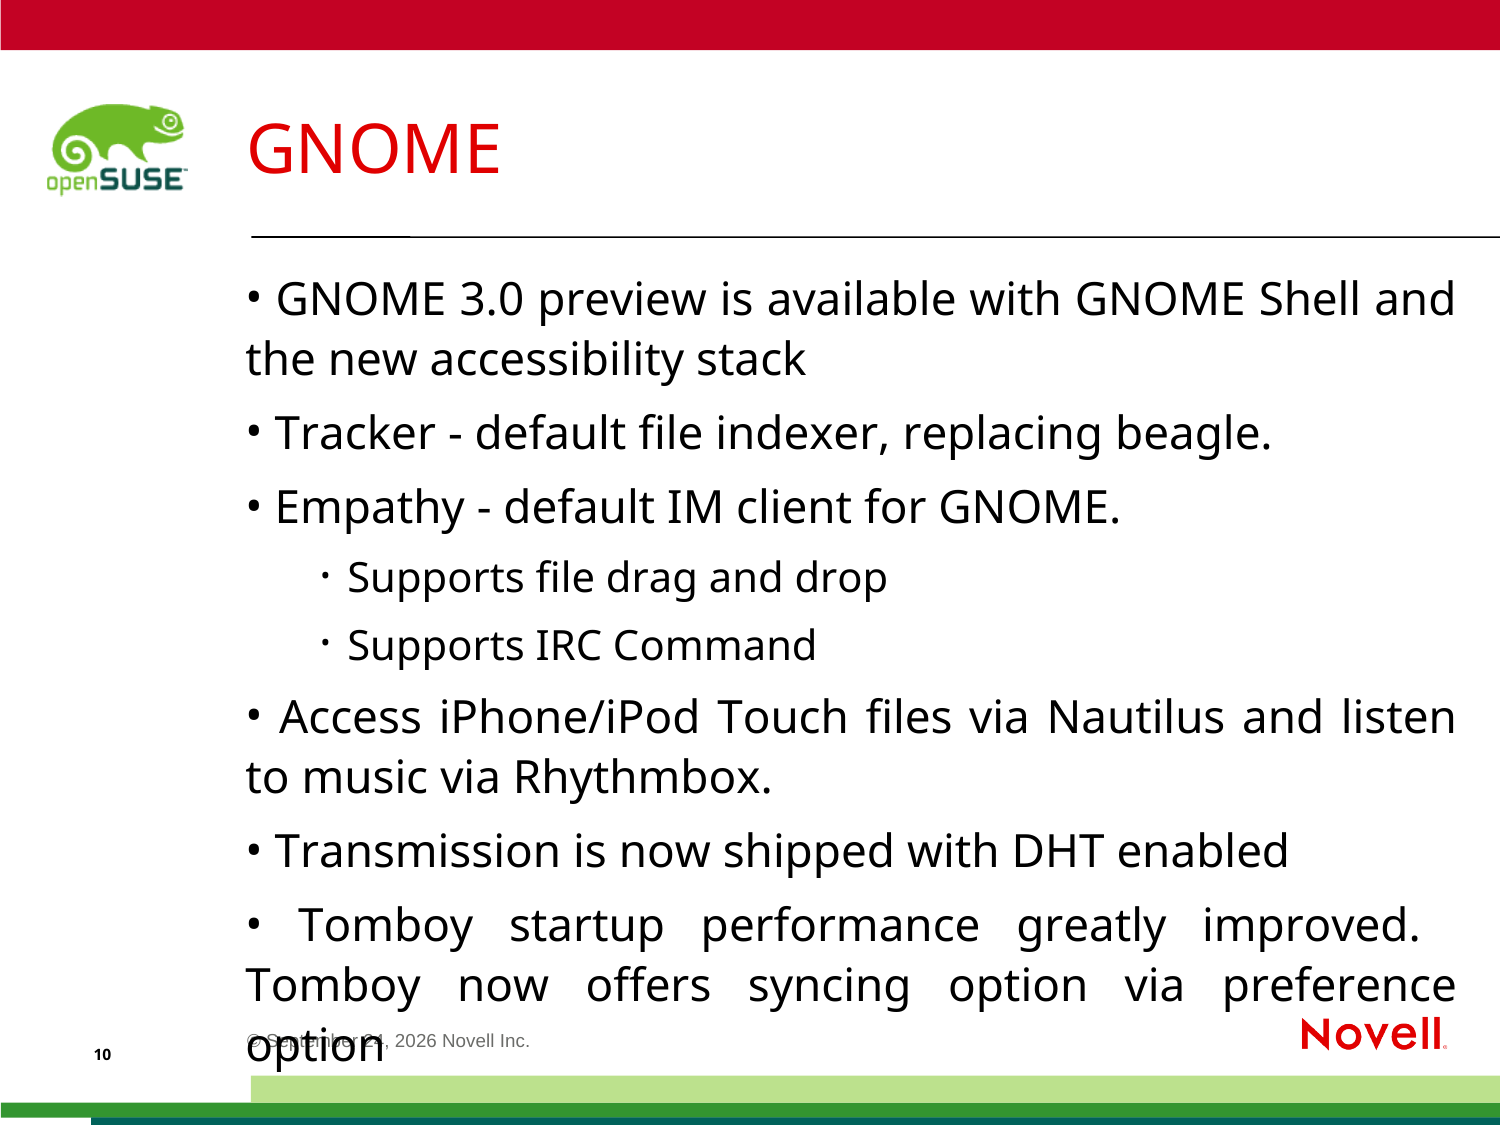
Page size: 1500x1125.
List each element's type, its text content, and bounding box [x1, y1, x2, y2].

title GNOME [246, 68, 1409, 231]
picture [1295, 1011, 1453, 1056]
picture [47, 104, 188, 197]
list GNOME 3.0 preview is available with GNOME Shell and the new accessibility stack Tracker - default file indexer, replacing beagle. Empathy - default IM client for GNOME. Supports file drag and drop Supports IRC Command Access iPhone/iPod Touch files via Nautilus and listen to music via Rhythmbox. Transmission is now shipped with DHT enabled Tomboy startup performance greatly improved. Tomboy now offers syncing option via preference option [245, 267, 1458, 1010]
